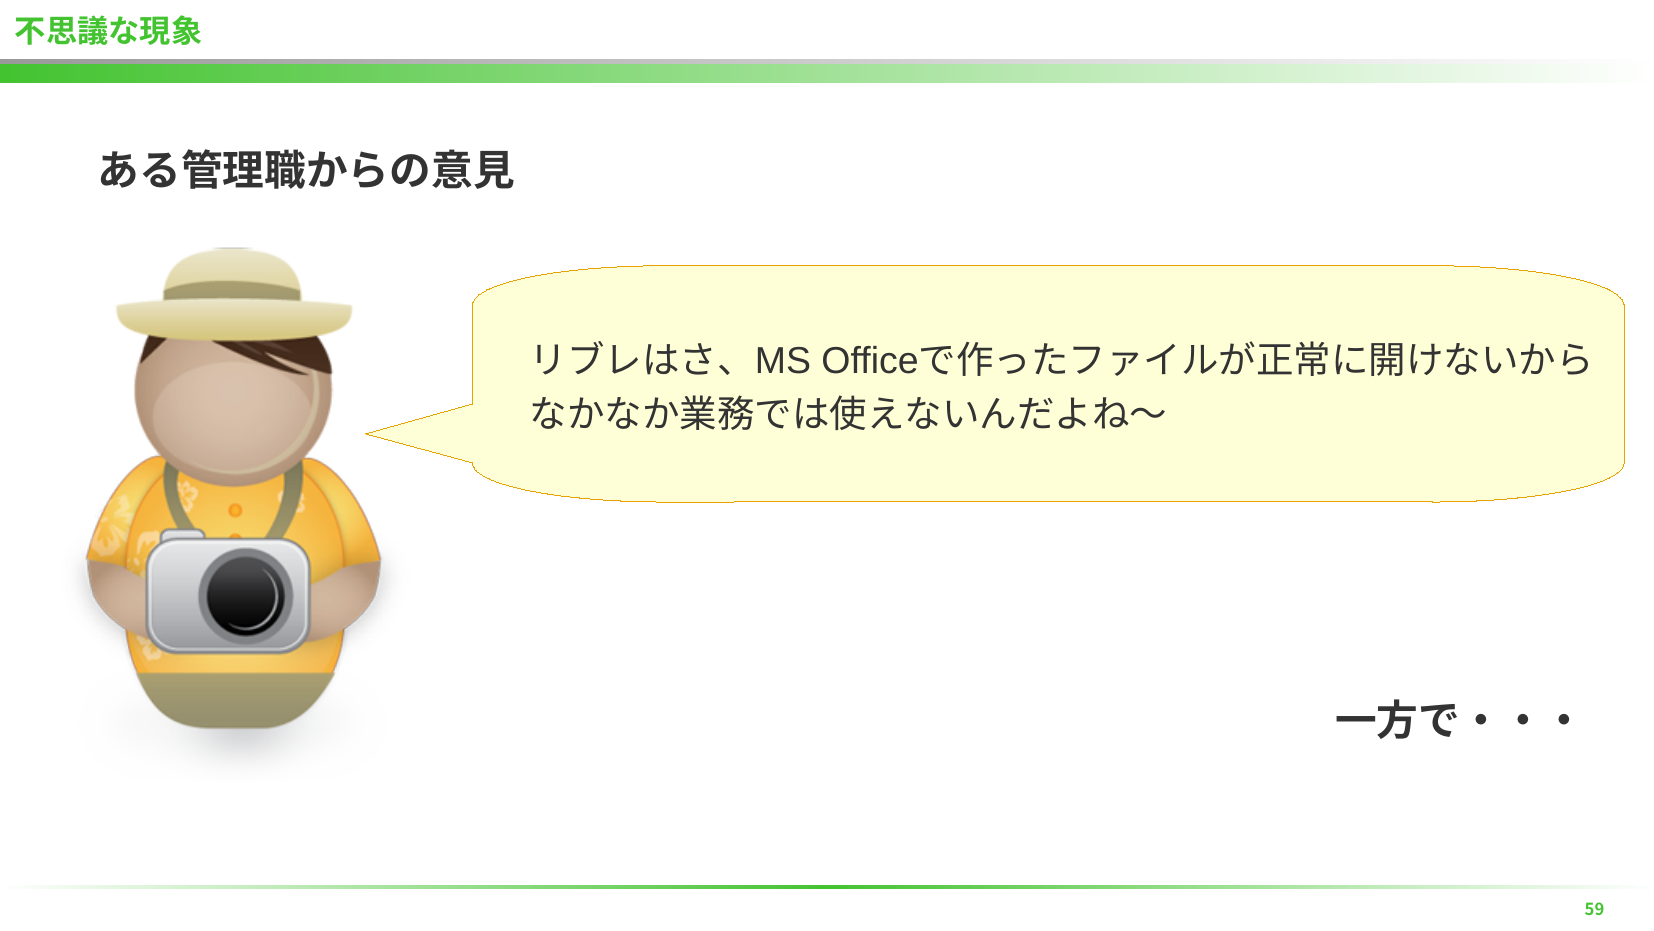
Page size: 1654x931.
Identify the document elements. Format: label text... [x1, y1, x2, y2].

text_box [0, 59, 1654, 83]
text_box [0, 885, 1654, 889]
text_box ある管理職からの意見 [82, 129, 1595, 205]
text_box リブレはさ、MS Officeで作ったファイルが正常に開けないから なかなか業務では使えないんだよね〜 [365, 265, 1625, 503]
text_box 不思議な現象 [0, 0, 1376, 59]
text_box <番号> [1535, 888, 1654, 928]
picture [30, 206, 443, 781]
text_box 一方で・・・ [501, 679, 1601, 755]
